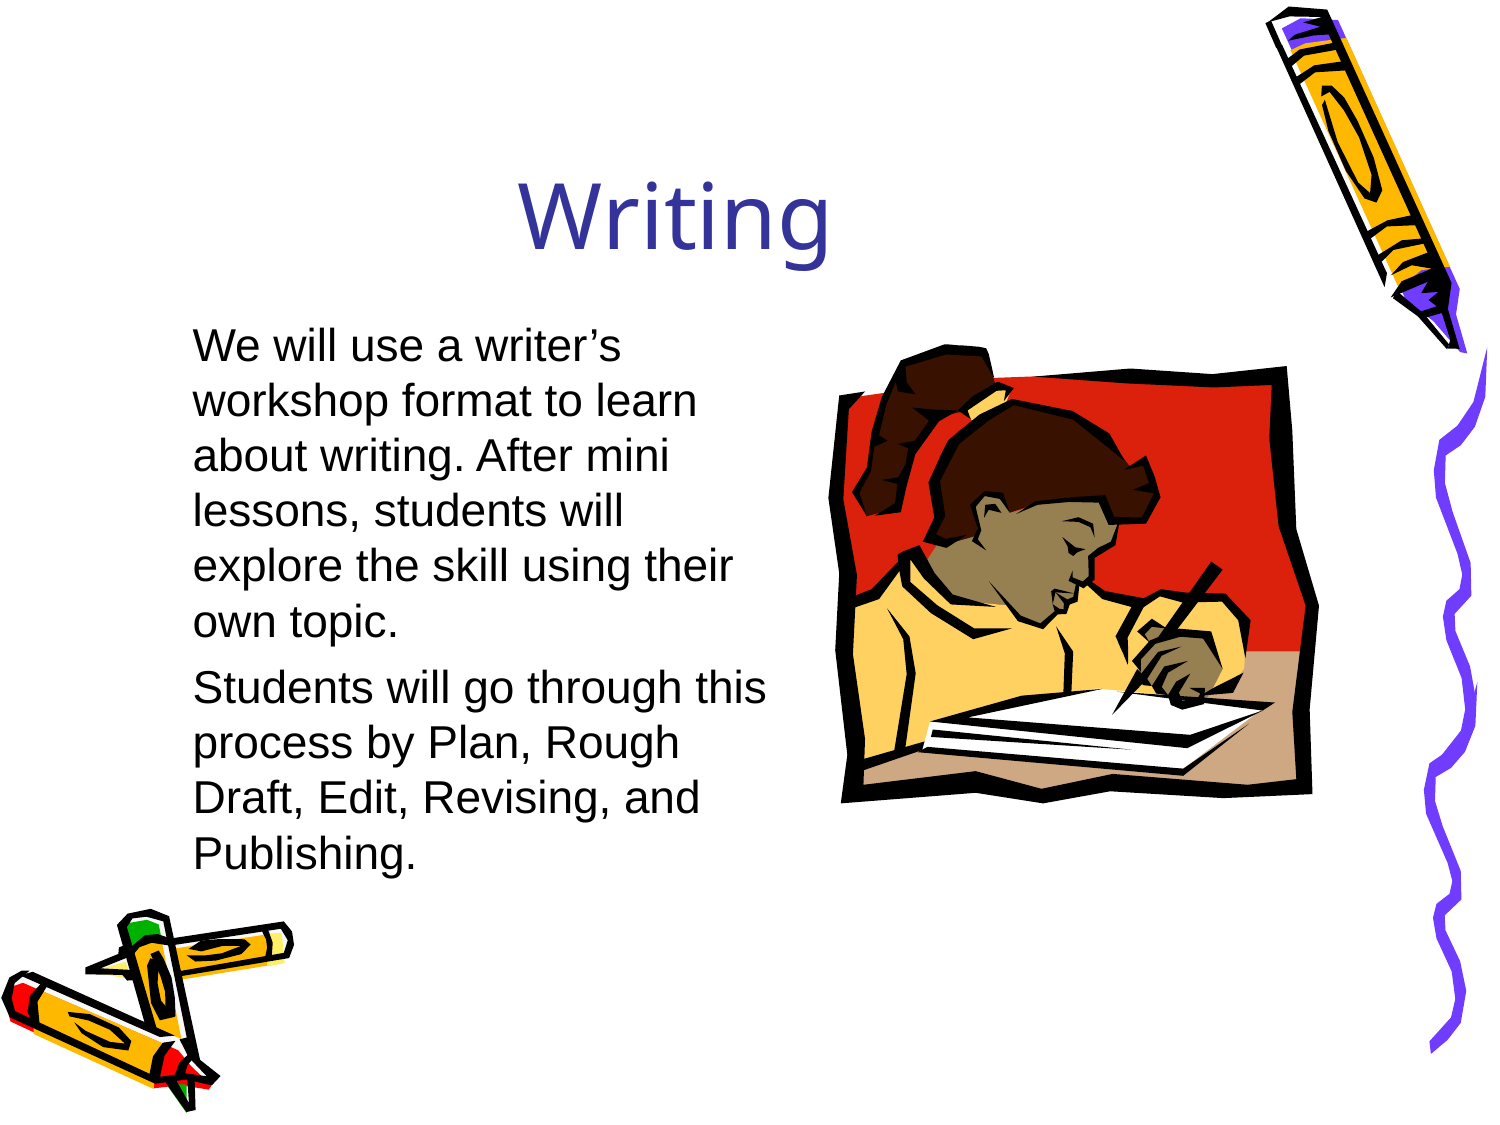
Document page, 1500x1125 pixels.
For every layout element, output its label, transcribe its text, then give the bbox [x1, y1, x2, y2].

text_box [828, 344, 1319, 804]
title Writing [112, 62, 1240, 275]
list We will use a writer’s workshop format to learn about writing. After mini lessons, students will explore the skill using their own topic. Students will go through this process by Plan, Rough Draft, Edit, Revising, and Publishing. [126, 307, 791, 887]
